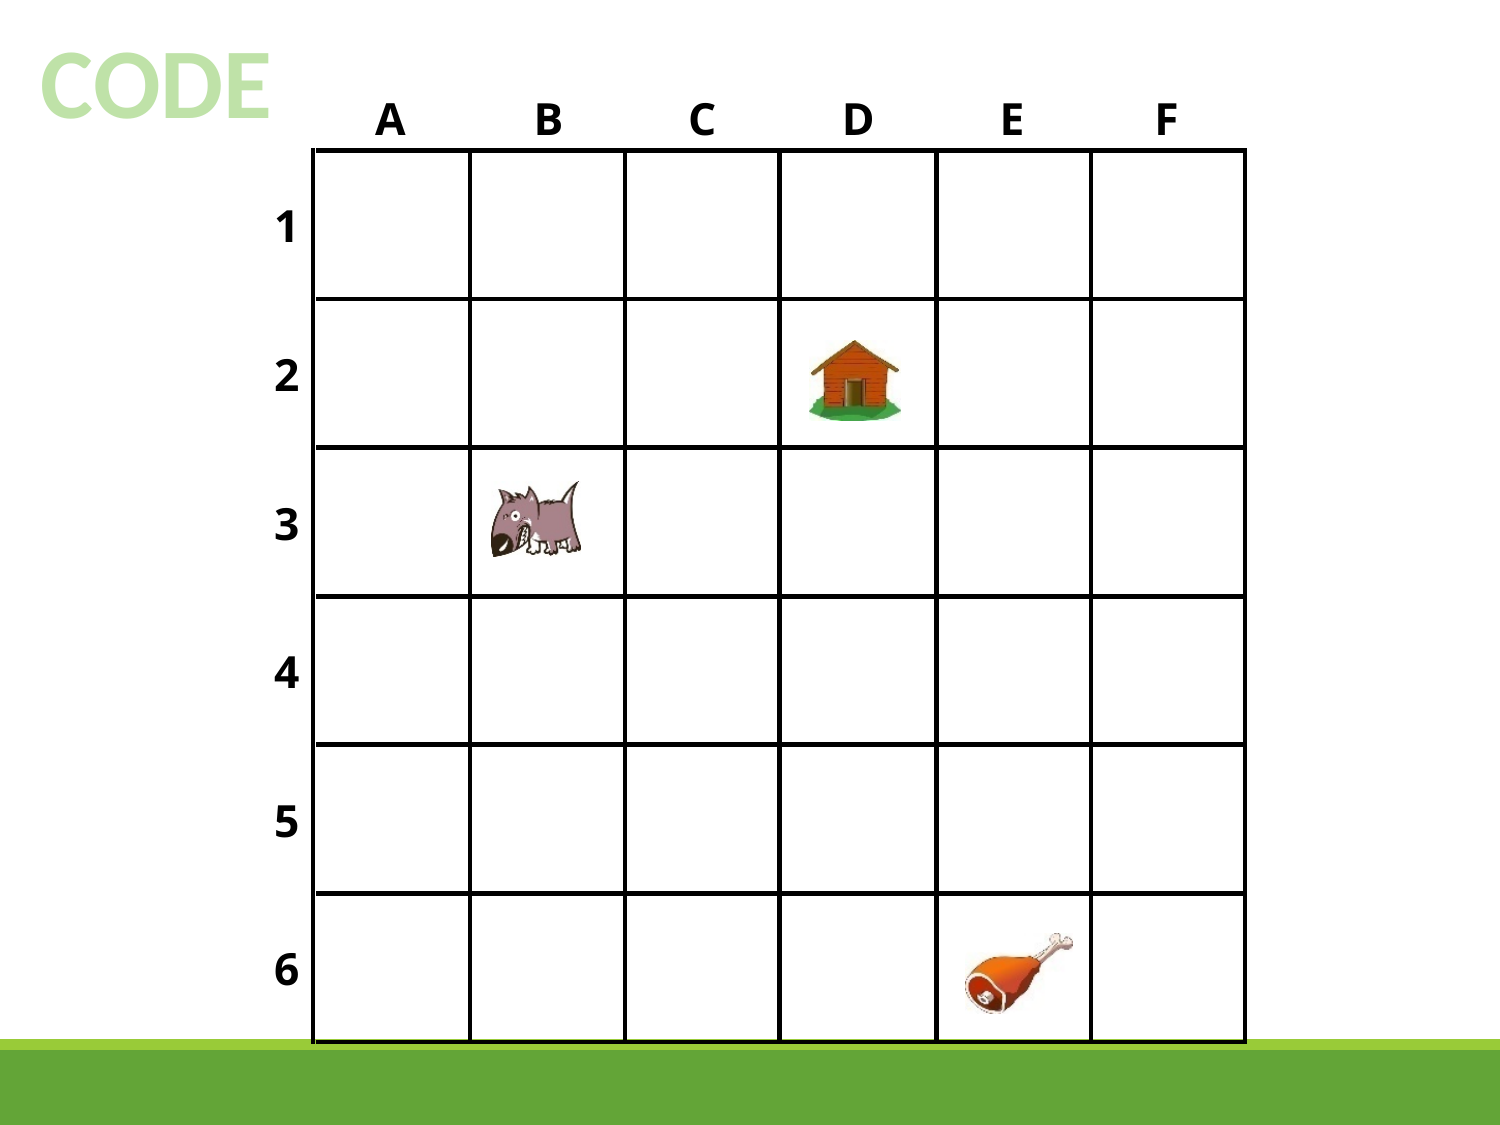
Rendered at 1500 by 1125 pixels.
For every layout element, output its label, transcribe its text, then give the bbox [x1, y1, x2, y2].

picture [157, 58, 1270, 1067]
text_box CODE [26, 11, 288, 146]
